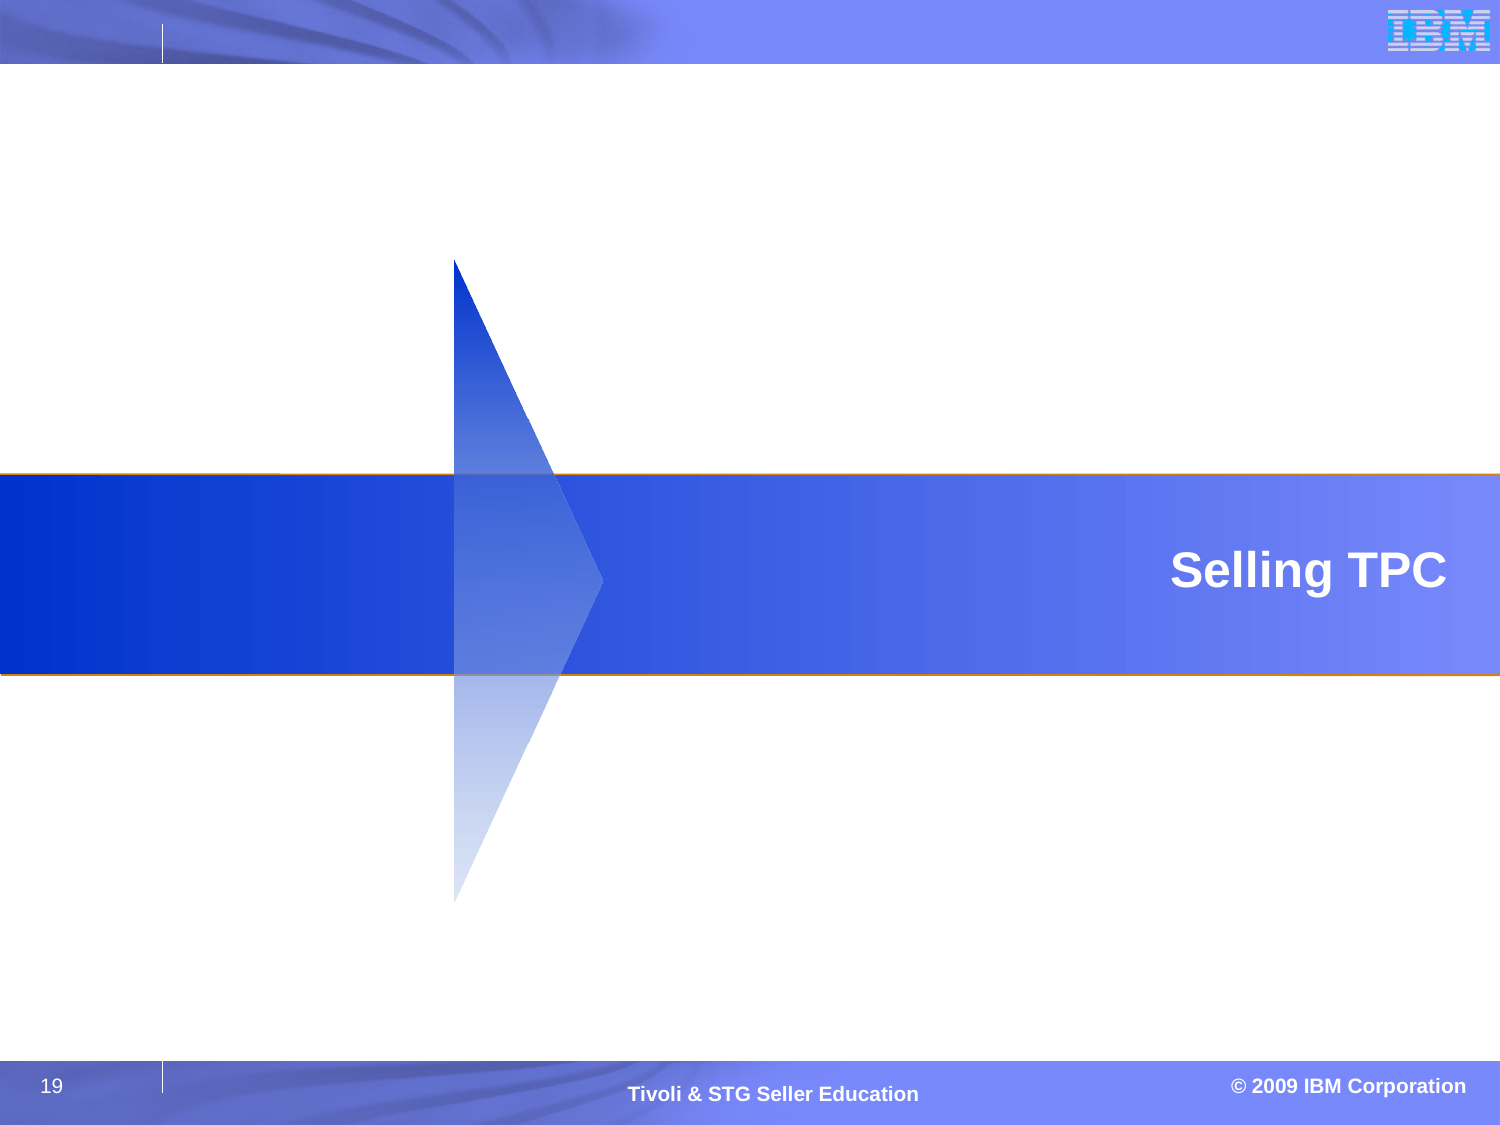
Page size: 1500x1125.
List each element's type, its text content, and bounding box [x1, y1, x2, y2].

picture [0, 1061, 1500, 1125]
text_box 1 [25, 1066, 101, 1120]
text_box [0, 260, 1500, 902]
picture [0, 0, 1500, 64]
text_box Selling TPC [24, 542, 1463, 618]
